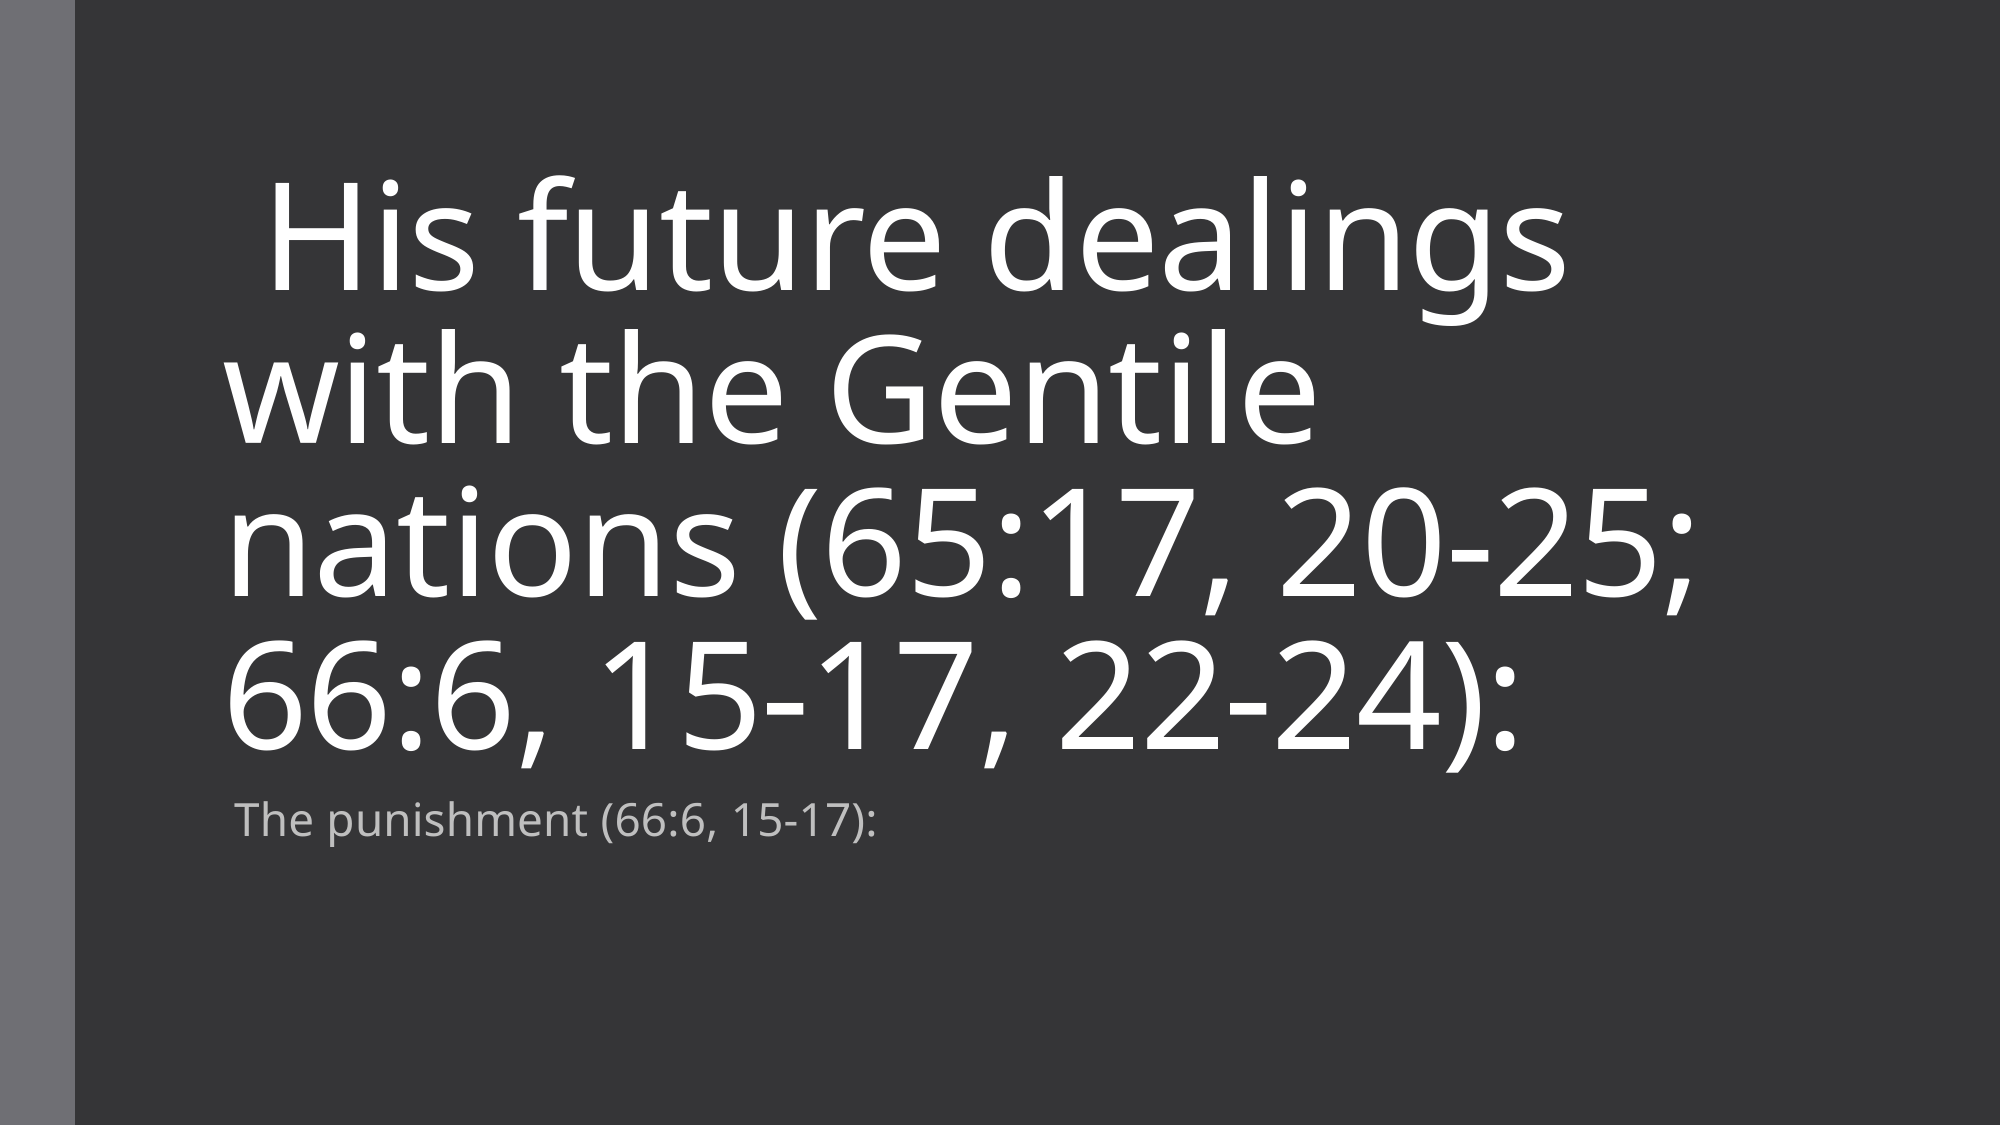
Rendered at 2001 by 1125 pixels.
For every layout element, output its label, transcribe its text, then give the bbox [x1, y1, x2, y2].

title His future dealings with the Gentile nations (65:17, 20-25; 66:6, 15-17, 22-24): [206, 124, 1752, 787]
subtitle The punishment (66:6, 15-17): [206, 787, 1752, 1066]
